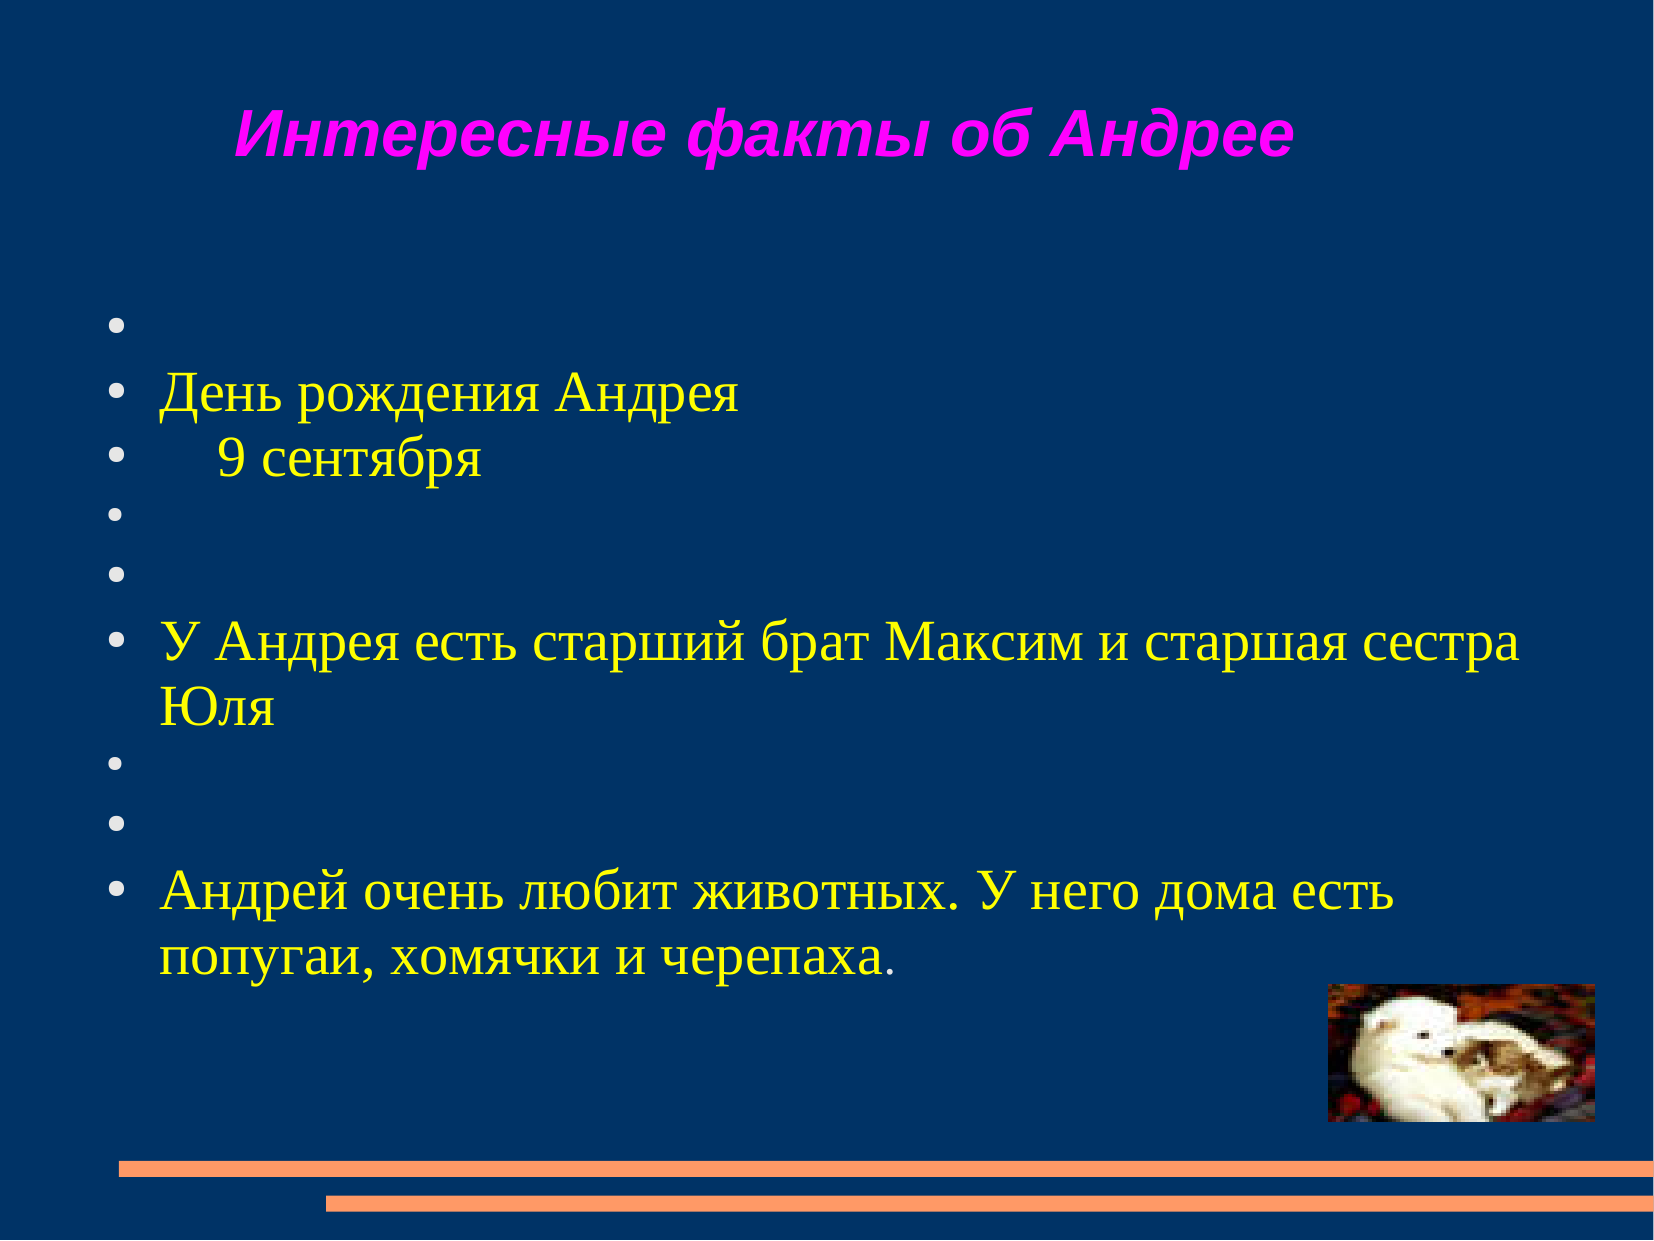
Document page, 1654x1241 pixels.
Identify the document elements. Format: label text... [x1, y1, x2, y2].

list День рождения Андрея 9 сентября У Андрея есть старший брат Максим и старшая сестра Юля Андрей очень любит животных. У него дома есть попугаи, хомячки и черепаха. [88, 295, 1528, 1123]
picture [1328, 984, 1595, 1123]
title Интересные факты об Андрее [123, 29, 1536, 237]
